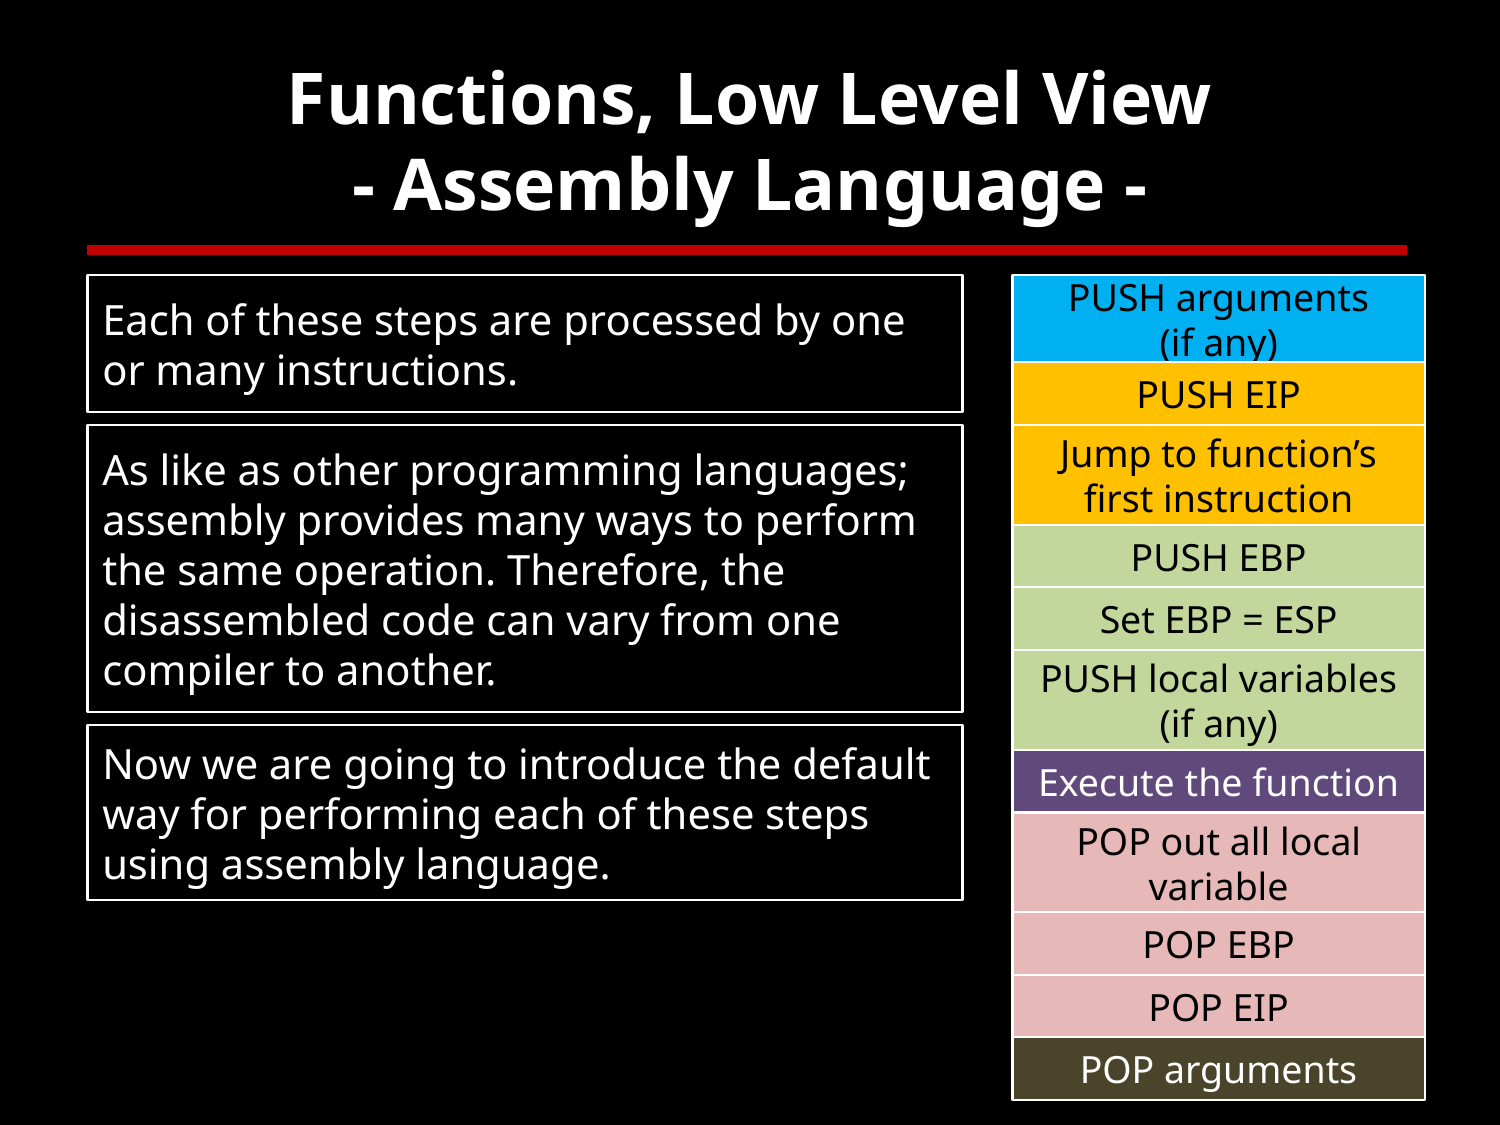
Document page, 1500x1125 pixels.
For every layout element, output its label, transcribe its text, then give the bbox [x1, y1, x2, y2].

text_box PUSH EBP [1012, 524, 1425, 587]
text_box As like as other programming languages; assembly provides many ways to perform the same operation. Therefore, the disassembled code can vary from one compiler to another. [87, 424, 963, 713]
text_box PUSH local variables (if any) [1012, 650, 1425, 749]
text_box Execute the function [1012, 749, 1425, 812]
text_box Each of these steps are processed by one or many instructions. [87, 274, 963, 413]
text_box PUSH EIP [1012, 362, 1425, 425]
text_box POP EIP [1012, 974, 1425, 1037]
text_box POP EBP [1012, 912, 1425, 974]
text_box POP out all local variable [1012, 812, 1425, 912]
text_box Now we are going to introduce the default way for performing each of these steps using assembly language. [87, 725, 963, 900]
text_box Jump to function’s first instruction [1012, 425, 1425, 524]
title Functions, Low Level View - Assembly Language - [75, 45, 1425, 233]
text_box PUSH arguments (if any) [1012, 274, 1425, 362]
text_box POP arguments [1012, 1037, 1425, 1100]
text_box Set EBP = ESP [1012, 587, 1425, 650]
